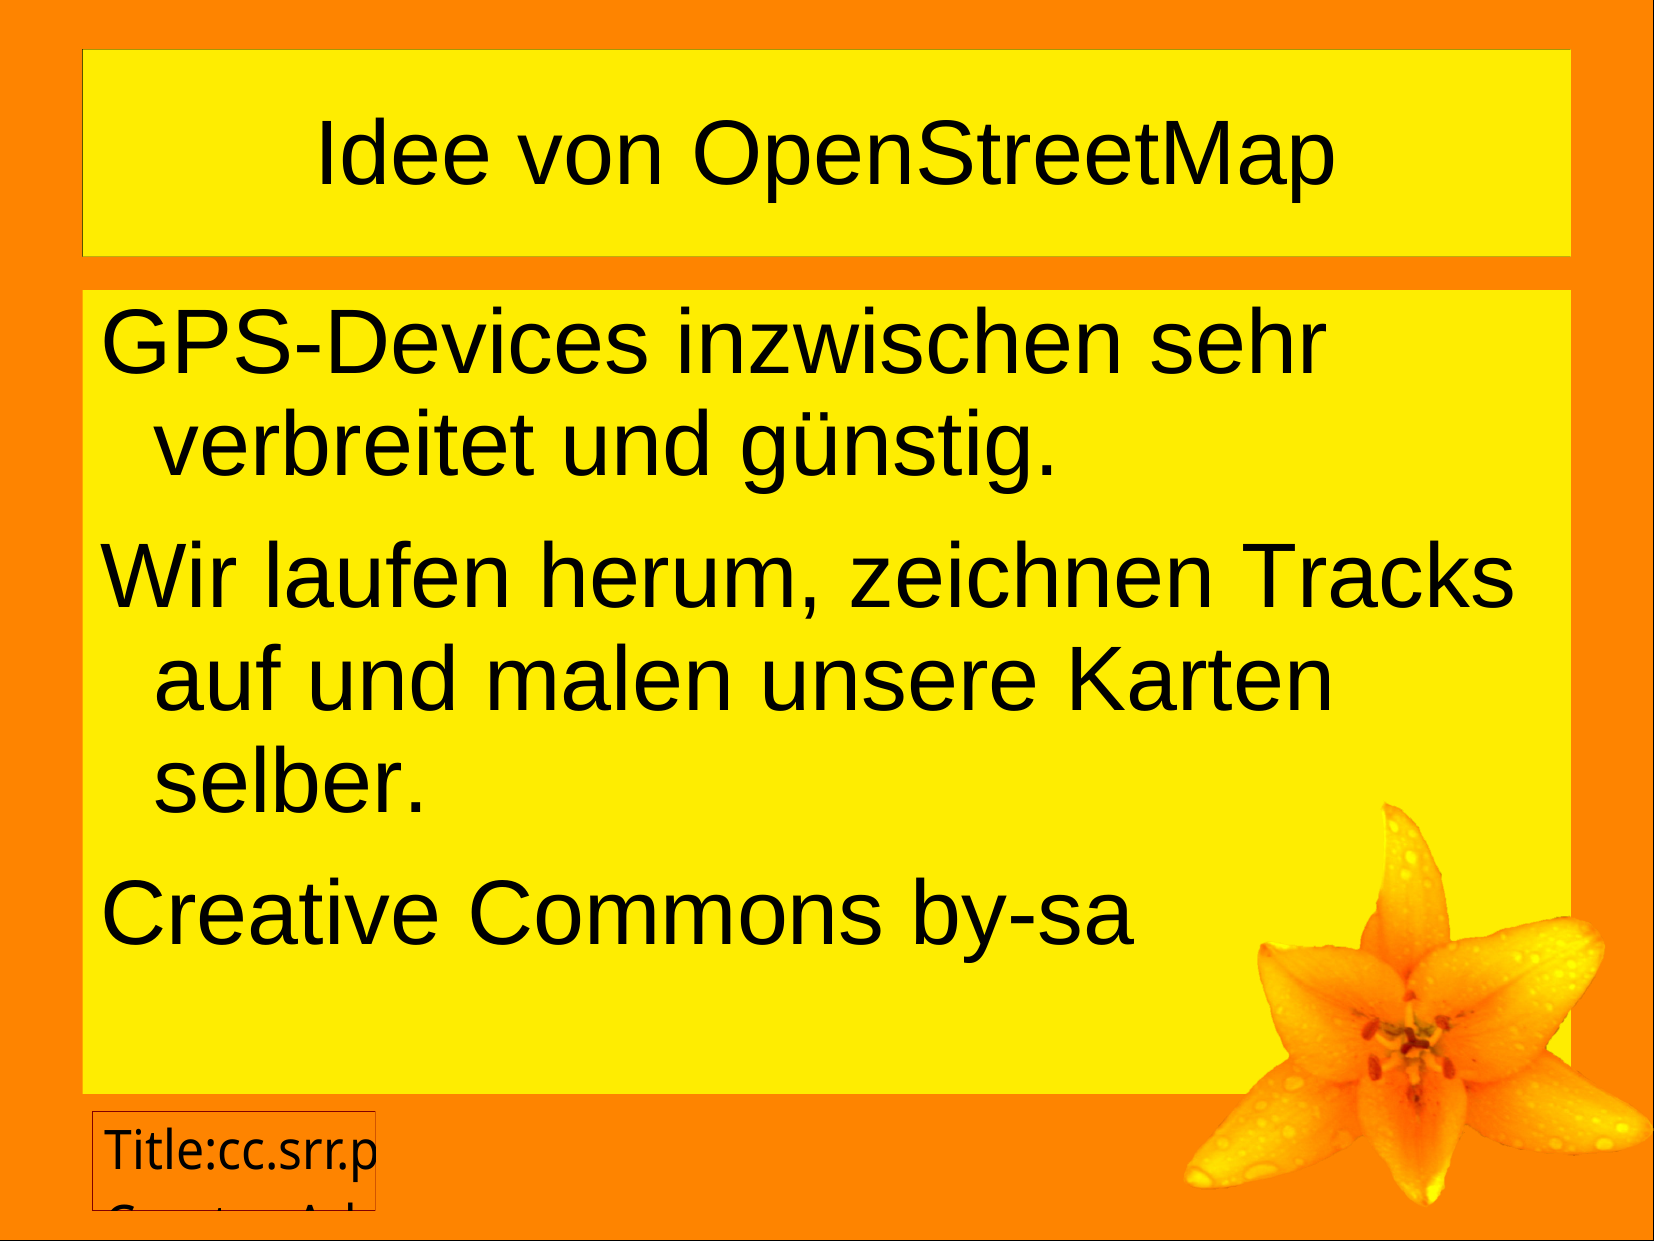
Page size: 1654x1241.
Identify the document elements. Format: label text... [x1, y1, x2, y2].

picture [88, 1108, 376, 1211]
title Idee von OpenStreetMap [82, 49, 1571, 257]
text_box [0, 0, 1654, 1241]
list GPS-Devices inzwischen sehr verbreitet und günstig. Wir laufen herum, zeichnen Tracks auf und malen unsere Karten selber. Creative Commons by-sa [82, 290, 1571, 1094]
picture [1181, 767, 1654, 1241]
